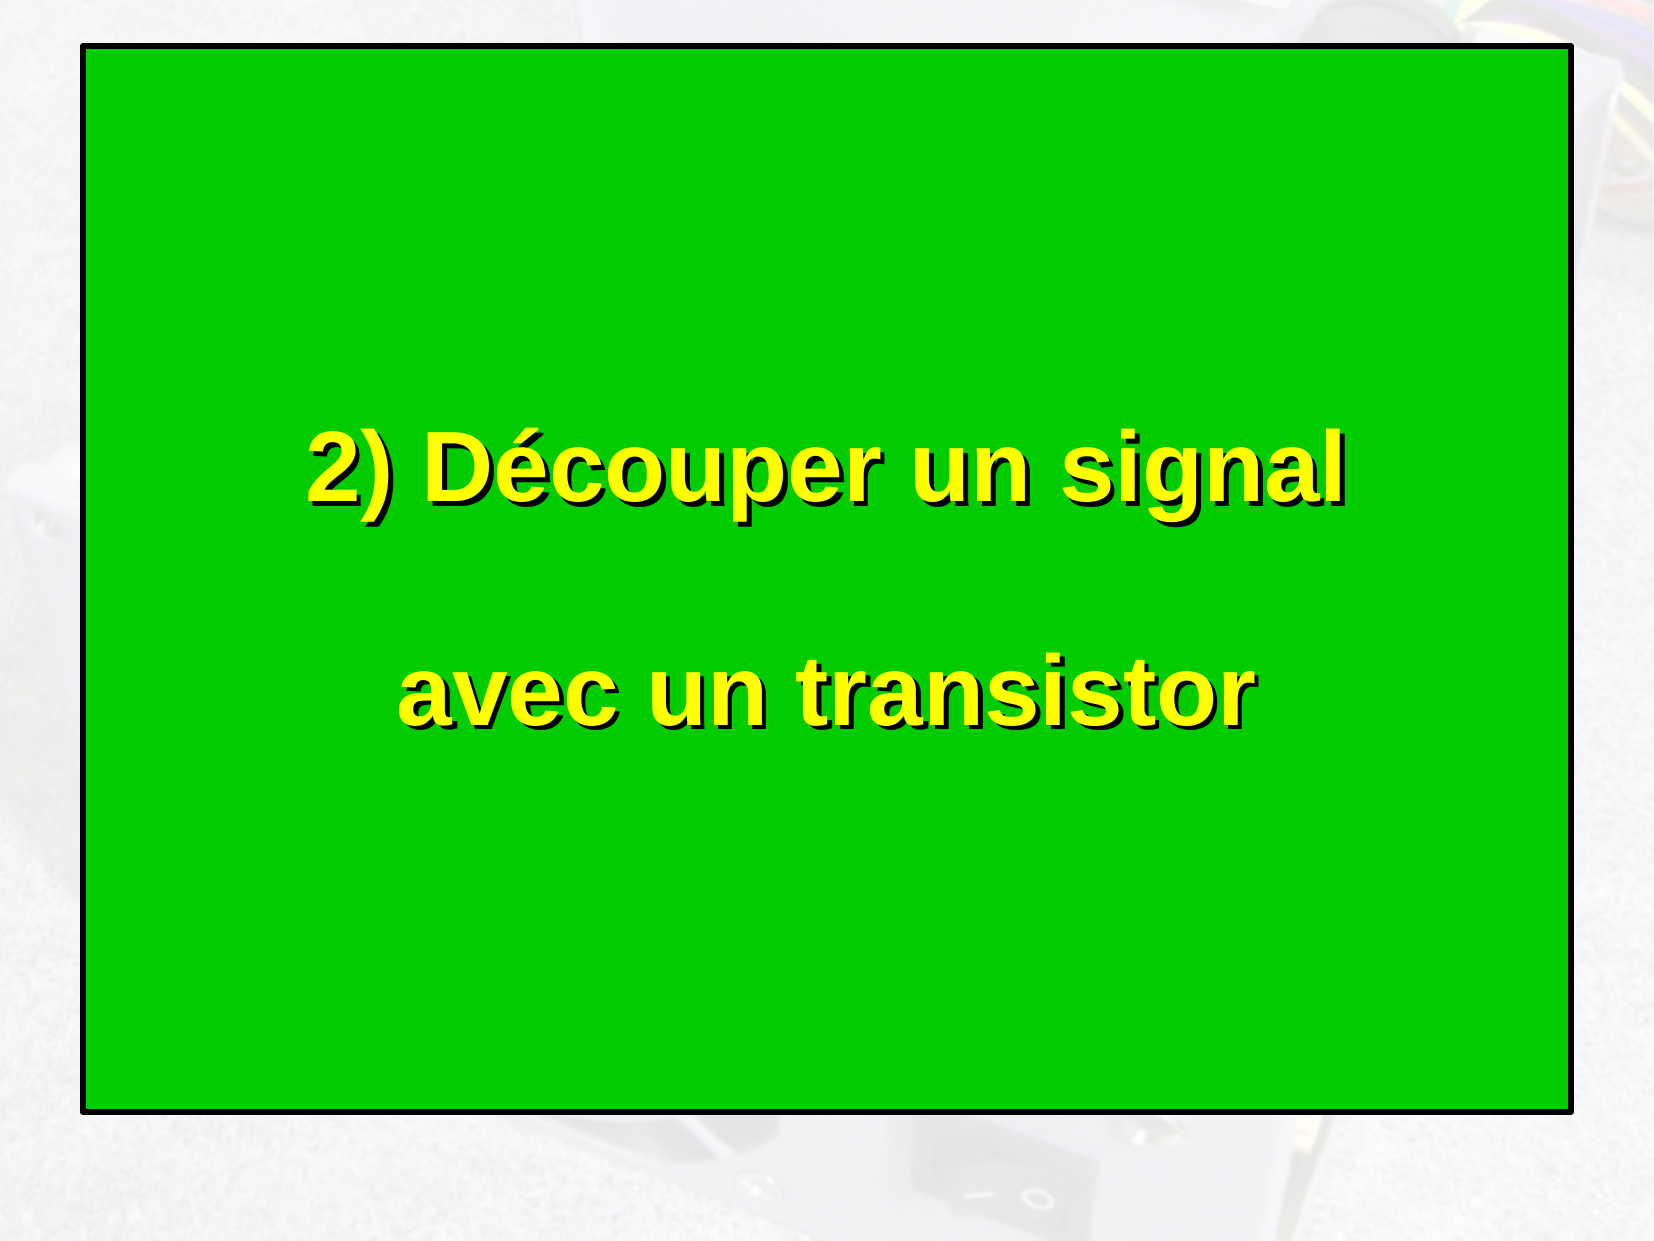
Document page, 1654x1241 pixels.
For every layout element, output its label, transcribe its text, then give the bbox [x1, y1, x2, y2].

subtitle 2) Découper un signal avec un transistor [82, 46, 1571, 1112]
picture [0, 0, 1654, 1241]
